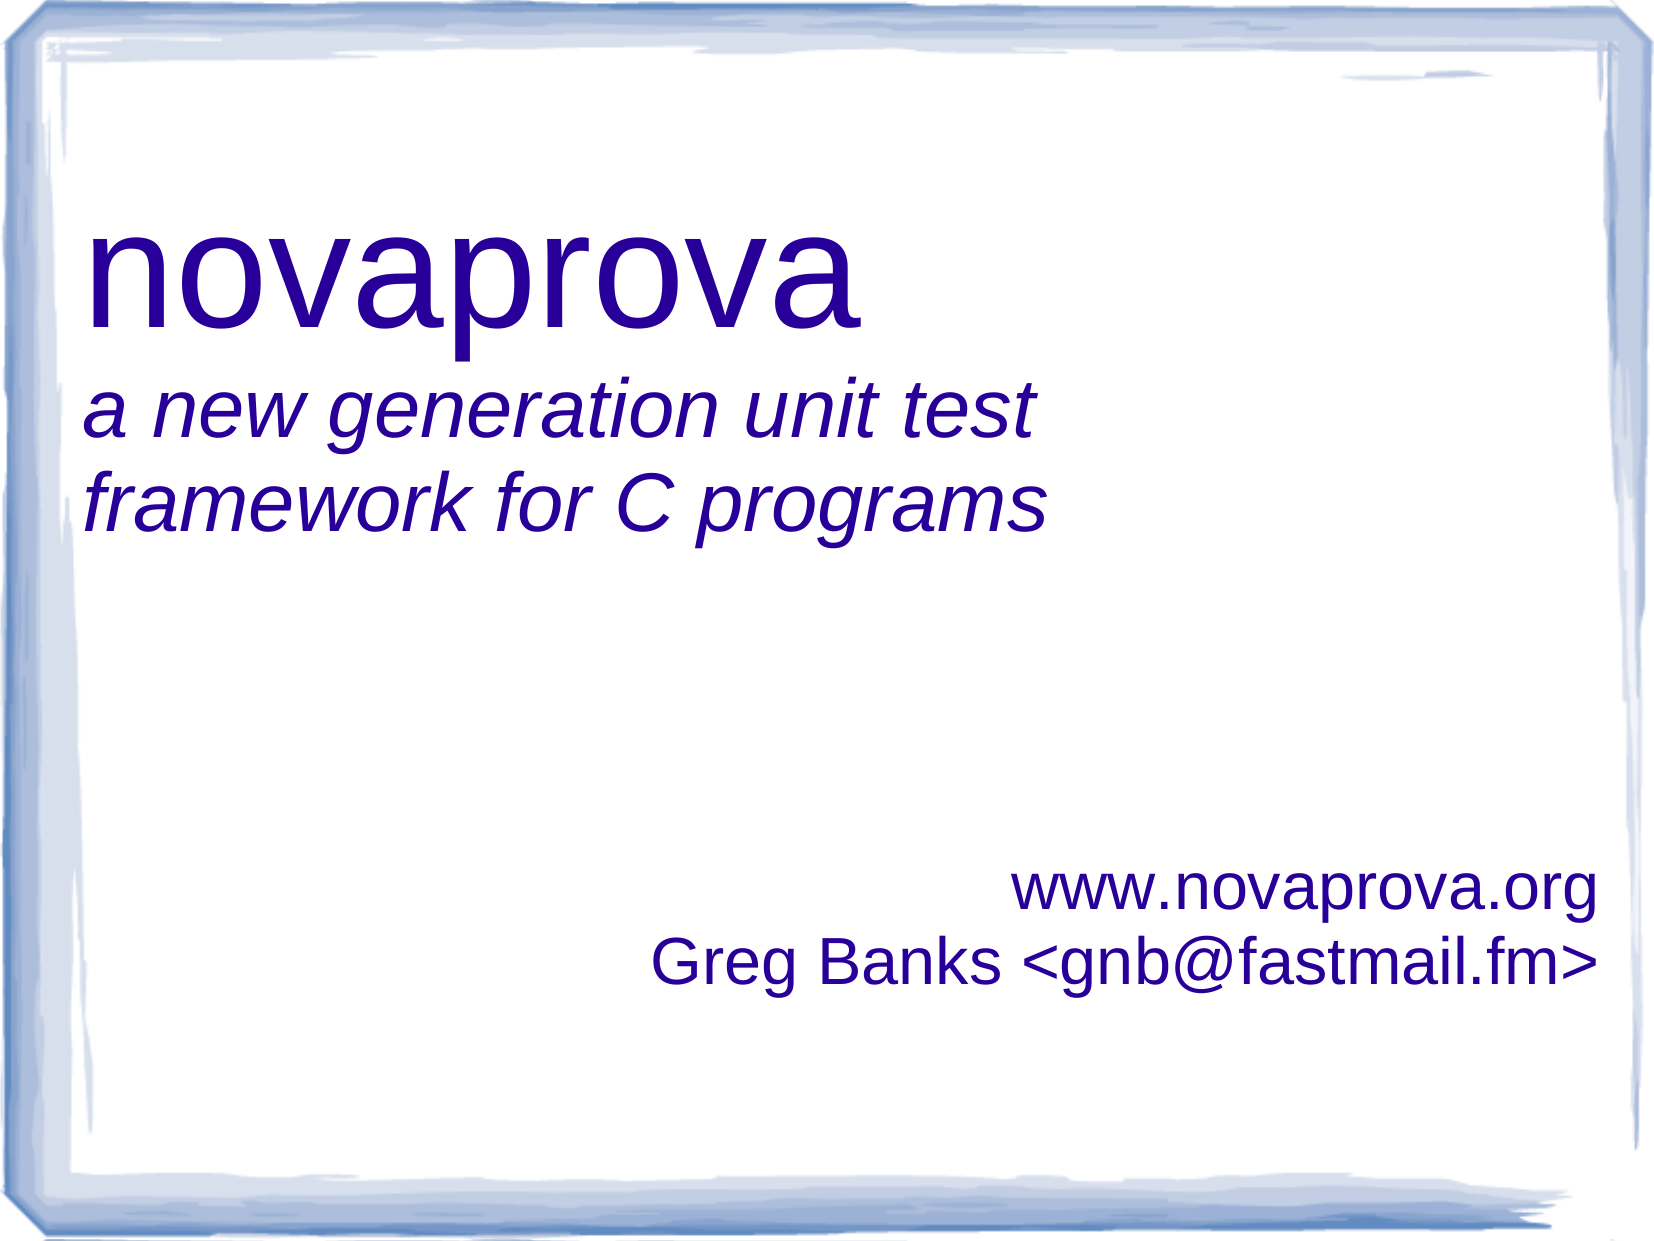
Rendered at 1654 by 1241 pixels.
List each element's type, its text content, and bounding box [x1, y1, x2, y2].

picture [0, 0, 1654, 1241]
title novaprova a new generation unit test framework for C programs [82, 0, 1571, 549]
subtitle www.novaprova.org Greg Banks <gnb@fastmail.fm> [147, 472, 1601, 1152]
